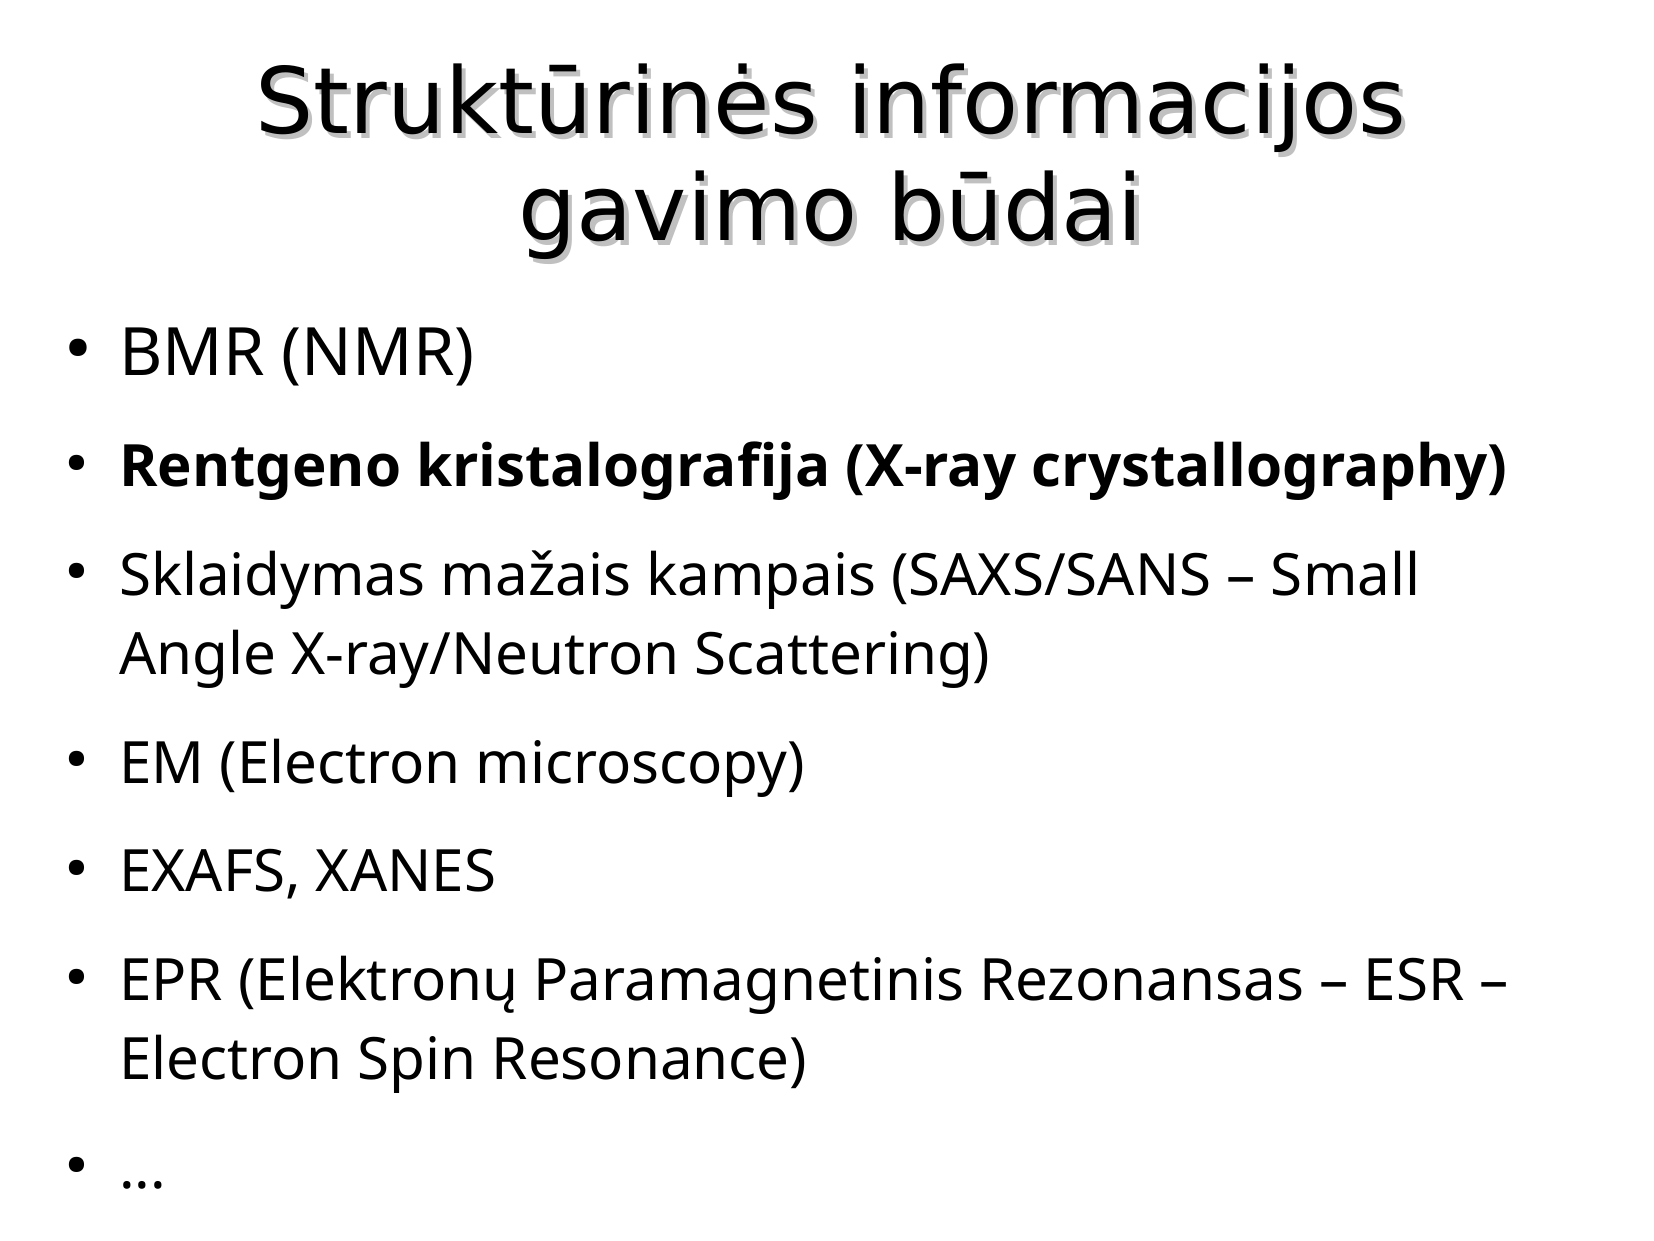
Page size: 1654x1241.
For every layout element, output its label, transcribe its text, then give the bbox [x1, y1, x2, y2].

list BMR (NMR) Rentgeno kristalografija (X-ray crystallography) Sklaidymas mažais kampais (SAXS/SANS – Small Angle X-ray/Neutron Scattering) EM (Electron microscopy) EXAFS, XANES EPR (Elektronų Paramagnetinis Rezonansas – ESR – Electron Spin Resonance) ... [48, 304, 1576, 1149]
title Struktūrinės informacijos gavimo būdai [125, 48, 1538, 263]
